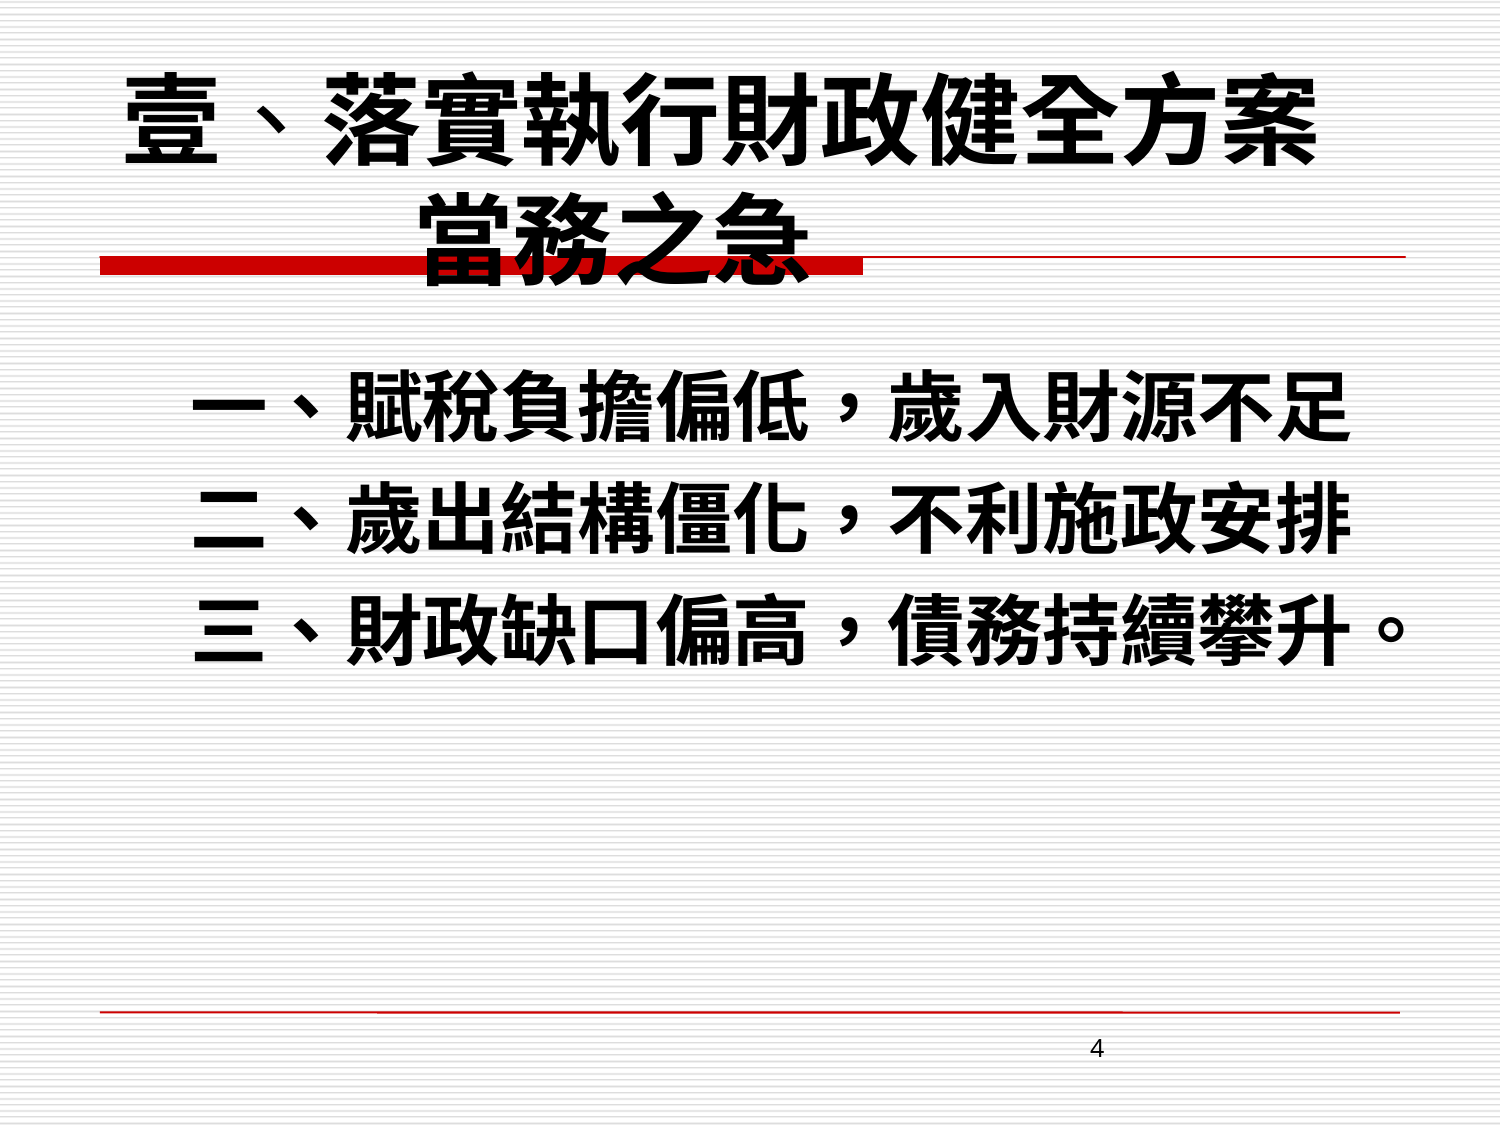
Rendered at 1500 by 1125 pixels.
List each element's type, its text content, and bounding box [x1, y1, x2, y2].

text_box [1074, 1024, 1400, 1103]
list 一、賦稅負擔偏低，歲入財源不足 二、歲出結構僵化，不利施政安排 三、財政缺口偏高，債務持續攀升。 [92, 350, 1406, 929]
title 壹、落實執行財政健全方案 當務之急 [94, 50, 1407, 268]
